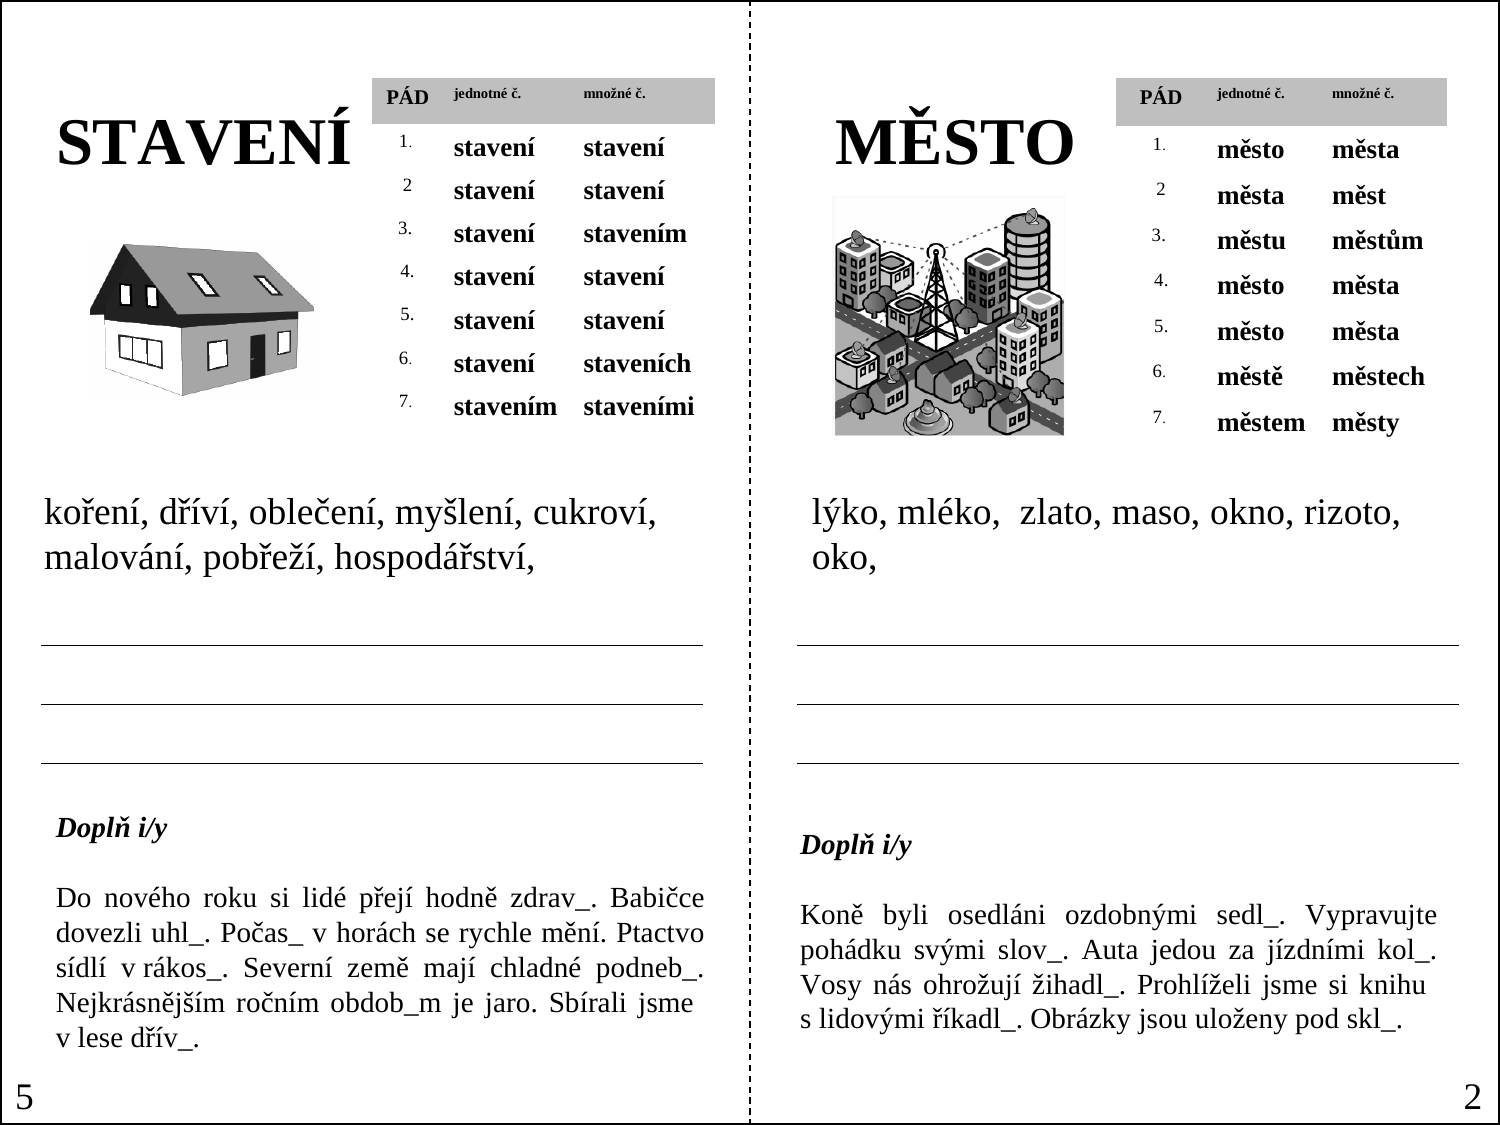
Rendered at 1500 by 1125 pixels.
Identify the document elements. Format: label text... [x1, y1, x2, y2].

table_cell stavení [443, 167, 573, 210]
table_header množné č. [573, 78, 715, 124]
table_cell města [1321, 308, 1447, 353]
table_header množné č. [1321, 78, 1447, 126]
table_cell 7. [1116, 399, 1206, 444]
table_cell staveních [573, 340, 715, 383]
table_cell městům [1321, 217, 1447, 262]
table_cell město [1206, 308, 1321, 353]
text_box STAVENÍ [41, 90, 368, 186]
table_cell měst [1321, 172, 1447, 217]
text_box 5 [0, 1064, 49, 1125]
table_cell 7. [372, 383, 443, 427]
text_box lýko, mléko, zlato, maso, okno, rizoto, oko, [797, 479, 1483, 586]
table_cell 5. [372, 297, 443, 340]
table_cell staveními [573, 383, 715, 427]
table_cell městě [1206, 353, 1321, 399]
picture [88, 243, 319, 399]
table_cell města [1321, 126, 1447, 172]
table_cell stavení [573, 167, 715, 210]
table_cell stavení [443, 210, 573, 253]
text_box MĚSTO [820, 90, 1092, 186]
table_header PÁD [372, 78, 443, 124]
table_cell 4. [372, 253, 443, 297]
table_cell 4. [1116, 262, 1206, 308]
table_cell 2 [372, 167, 443, 210]
text_box 2 [1448, 1064, 1498, 1125]
table_cell 1. [372, 124, 443, 167]
table_cell stavení [573, 253, 715, 297]
table_cell 3. [1116, 217, 1206, 262]
table_cell stavení [443, 297, 573, 340]
table_cell 6. [1116, 353, 1206, 399]
table_cell stavení [573, 297, 715, 340]
text_box Doplň i/y Koně byli osedláni ozdobnými sedl_. Vypravujte pohádku svými slov_. Auta jedou za jízdními kol_. Vosy nás ohrožují žihadl_. Prohlíželi jsme si knihu s lidovými říkadl_. Obrázky jsou uloženy pod skl_. [785, 817, 1453, 1043]
table_header jednotné č. [443, 78, 573, 124]
table_cell městu [1206, 217, 1321, 262]
table_header PÁD [1116, 78, 1206, 126]
table_header jednotné č. [1206, 78, 1321, 126]
table_cell 3. [372, 210, 443, 253]
table_cell město [1206, 262, 1321, 308]
picture [832, 196, 1065, 436]
table_cell městy [1321, 399, 1447, 444]
table_cell 6. [372, 340, 443, 383]
table_cell městem [1206, 399, 1321, 444]
table_cell stavením [573, 210, 715, 253]
table_cell stavení [443, 253, 573, 297]
table_cell města [1321, 262, 1447, 308]
table_cell 2 [1116, 172, 1206, 217]
text_box Doplň i/y Do nového roku si lidé přejí hodně zdrav_. Babičce dovezli uhl_. Počas_ v horách se rychle mění. Ptactvo sídlí v rákos_. Severní země mají chladné podneb_. Nejkrásnějším ročním obdob_m je jaro. Sbírali jsme v lese dřív_. [41, 800, 721, 1061]
text_box koření, dříví, oblečení, myšlení, cukroví, malování, pobřeží, hospodářství, [29, 479, 745, 586]
table_cell město [1206, 126, 1321, 172]
table_cell 5. [1116, 308, 1206, 353]
table_cell stavením [443, 383, 573, 427]
table_cell městech [1321, 353, 1447, 399]
table_cell stavení [443, 340, 573, 383]
table_cell města [1206, 172, 1321, 217]
table_cell stavení [443, 124, 573, 167]
table_cell 1. [1116, 126, 1206, 172]
table_cell stavení [573, 124, 715, 167]
